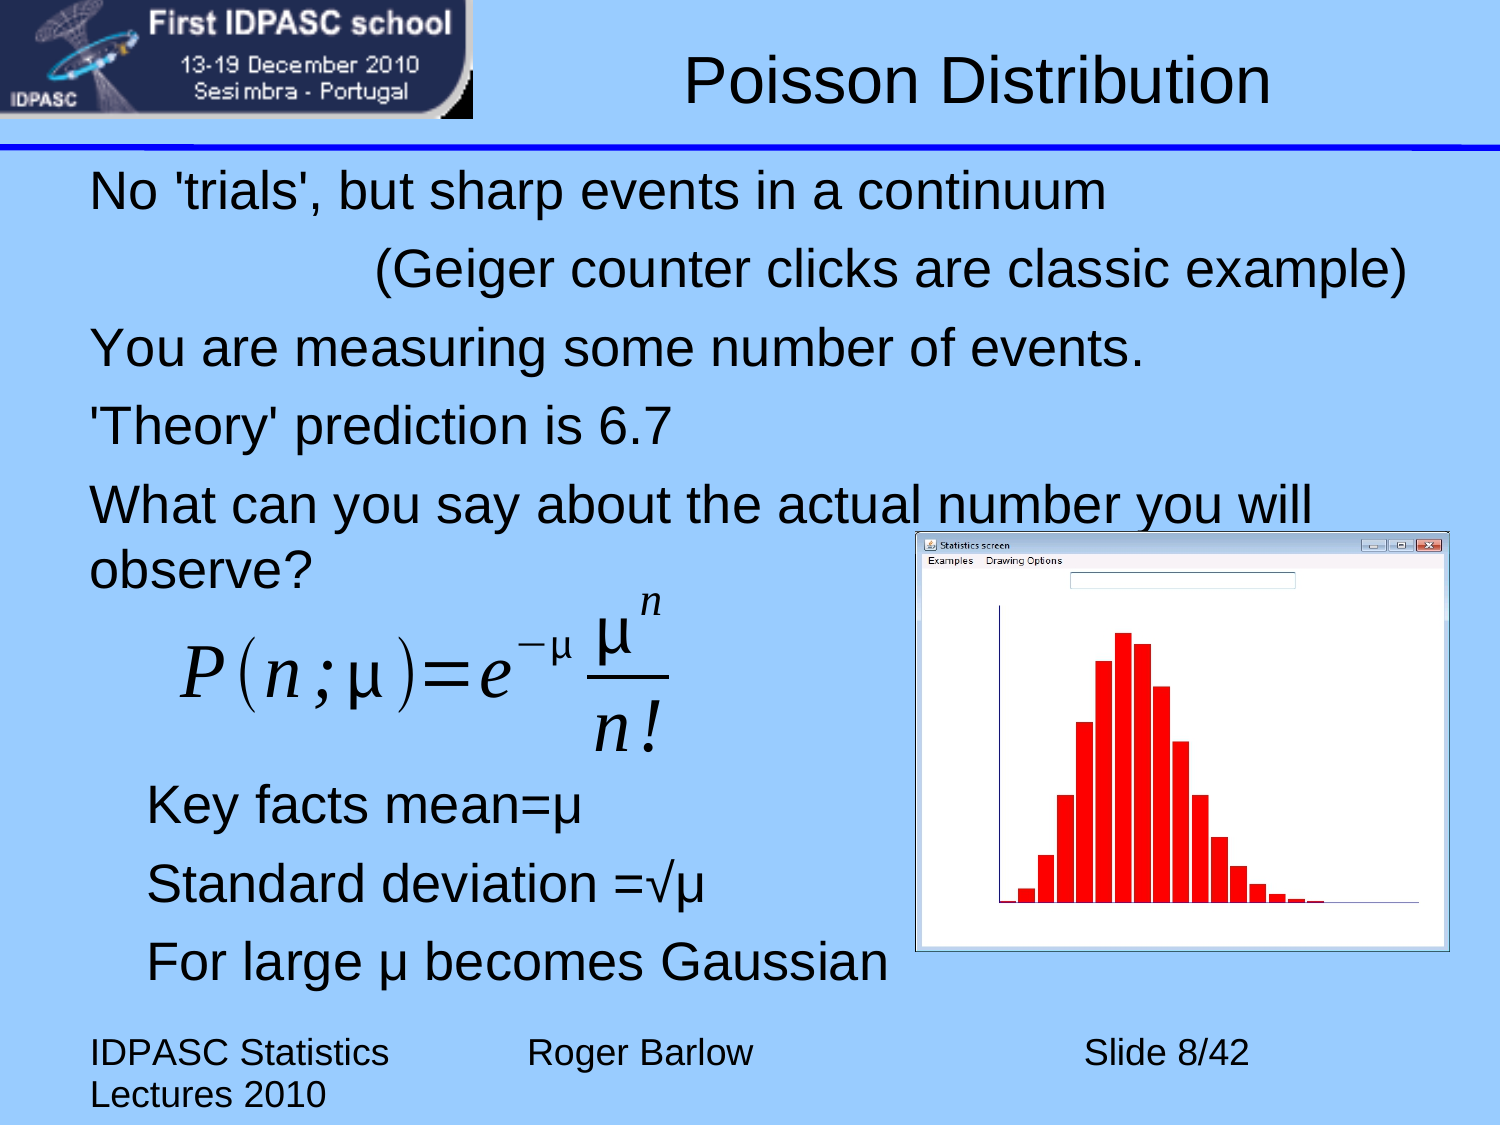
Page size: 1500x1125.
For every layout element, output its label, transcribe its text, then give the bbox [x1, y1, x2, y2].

picture [0, 0, 473, 119]
text_box No 'trials', but sharp events in a continuum (Geiger counter clicks are classic example) You are measuring some number of events. 'Theory' prediction is 6.7 What can you say about the actual number you will observe? Key facts mean=μ Standard deviation =√μ For large μ becomes Gaussian [75, 147, 1426, 1006]
chart [168, 573, 680, 768]
title Poisson Distribution [531, 29, 1425, 125]
picture [915, 531, 1450, 952]
